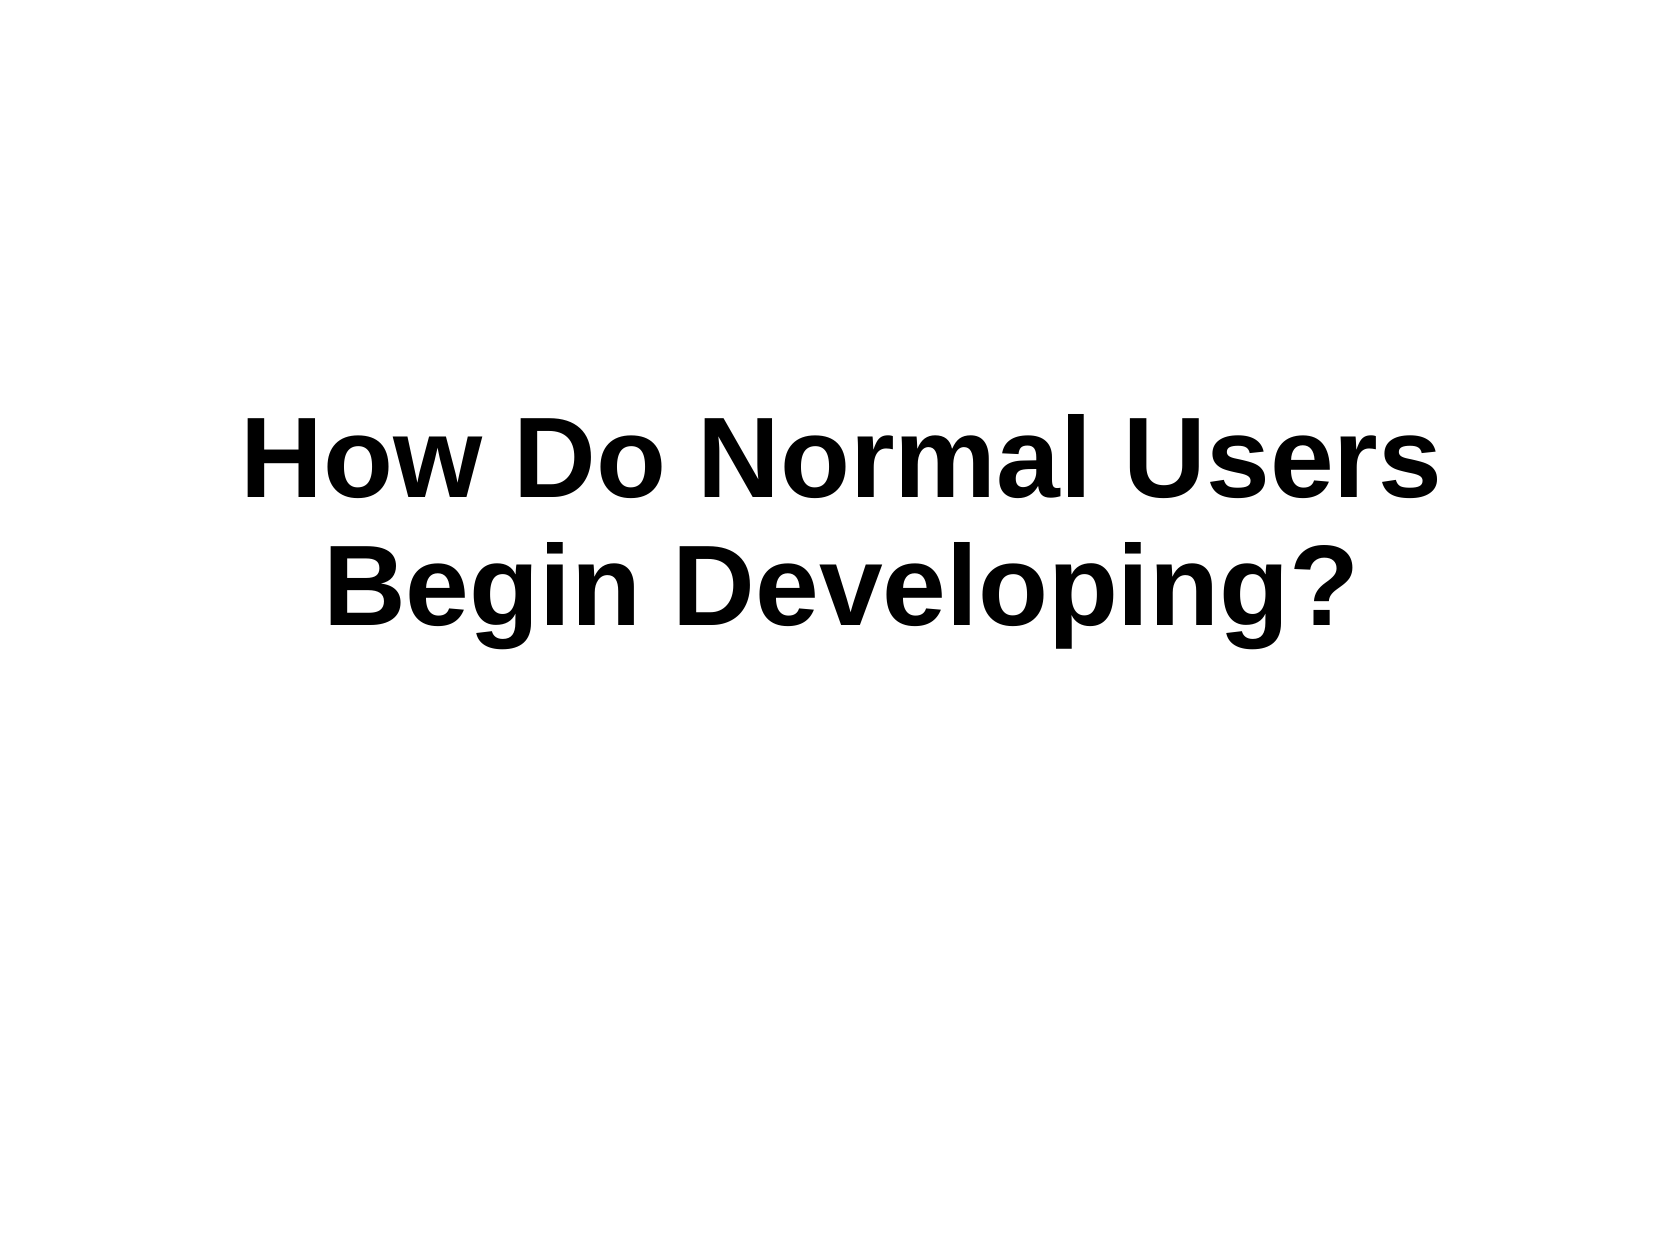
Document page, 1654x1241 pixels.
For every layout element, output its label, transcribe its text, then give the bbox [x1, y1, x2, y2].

text_box How Do Normal Users Begin Developing? [225, 386, 1459, 658]
